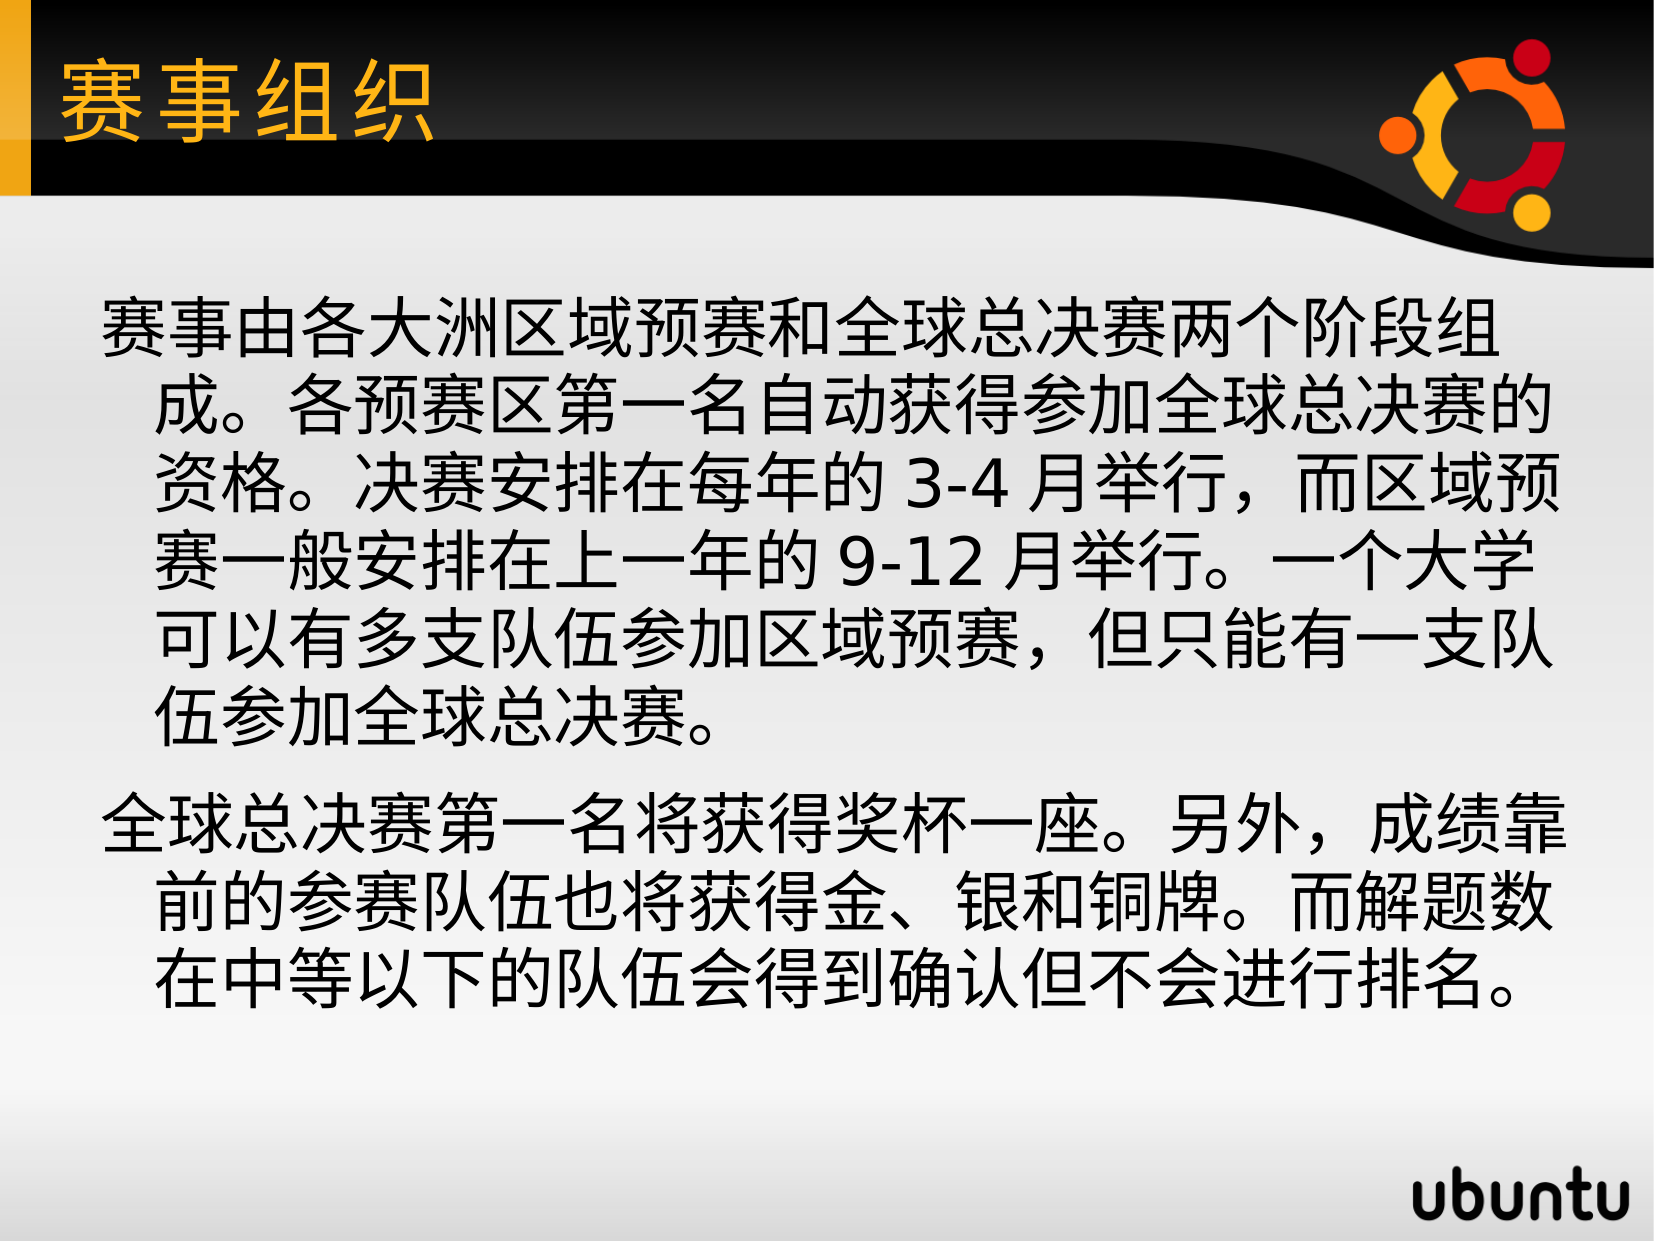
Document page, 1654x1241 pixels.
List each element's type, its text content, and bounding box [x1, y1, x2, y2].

picture [0, 0, 1654, 1241]
list 赛事由各大洲区域预赛和全球总决赛两个阶段组成。各预赛区第一名自动获得参加全球总决赛的资格。决赛安排在每年的3-4月举行，而区域预赛一般安排在上一年的9-12月举行。一个大学可以有多支队伍参加区域预赛，但只能有一支队伍参加全球总决赛。 全球总决赛第一名将获得奖杯一座。另外，成绩靠前的参赛队伍也将获得金、银和铜牌。而解题数在中等以下的队伍会得到确认但不会进行排名。 [82, 290, 1571, 1098]
title 赛事组织 [59, 36, 1270, 171]
